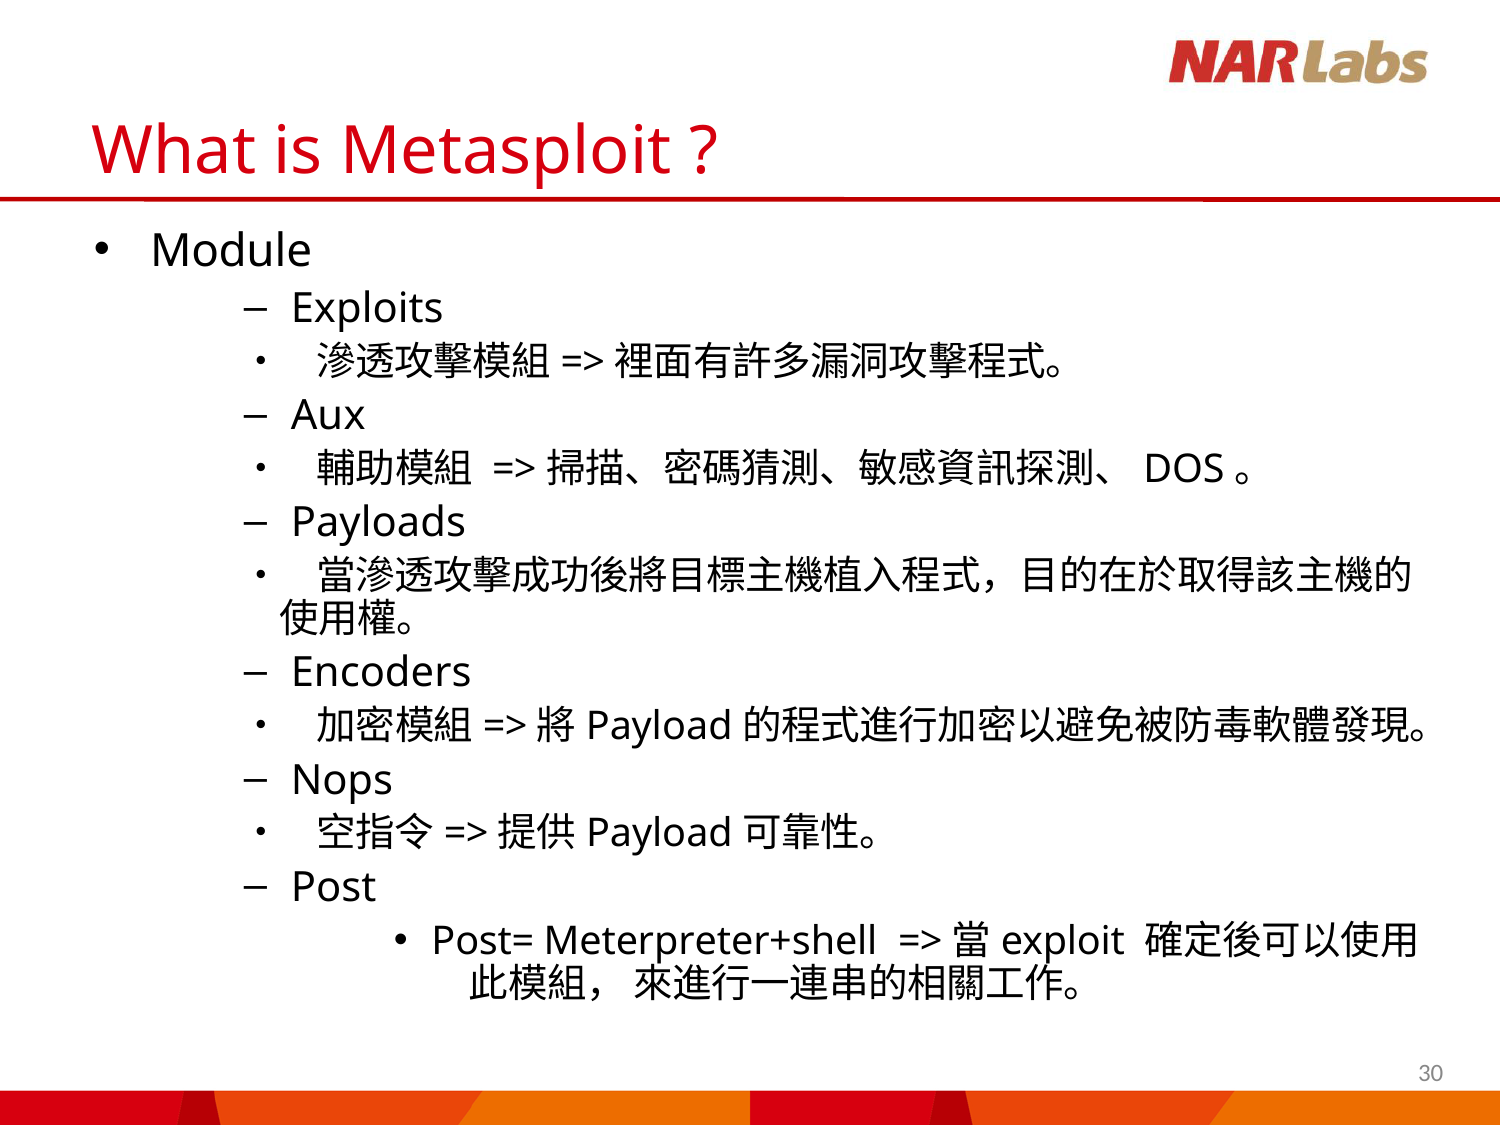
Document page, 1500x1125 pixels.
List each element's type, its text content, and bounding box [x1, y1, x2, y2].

text_box Module Exploits • 滲透攻擊模組=>裡面有許多漏洞攻擊程式。 Aux • 輔助模組 =>掃描、密碼猜測、敏感資訊探測、DOS。 Payloads • 當滲透攻擊成功後將目標主機植入程式，目的在於取得該主機的 使用權。 Encoders • 加密模組=>將Payload的程式進行加密以避免被防毒軟體發現。 Nops • 空指令=>提供Payload可靠性。 Post Post= Meterpreter+shell =>當exploit 確定後可以使用此模組， 來進行一連串的相關工作。 [89, 220, 1428, 1007]
text_box 30 [1416, 1056, 1446, 1090]
title What is Metasploit ? [89, 107, 1411, 189]
